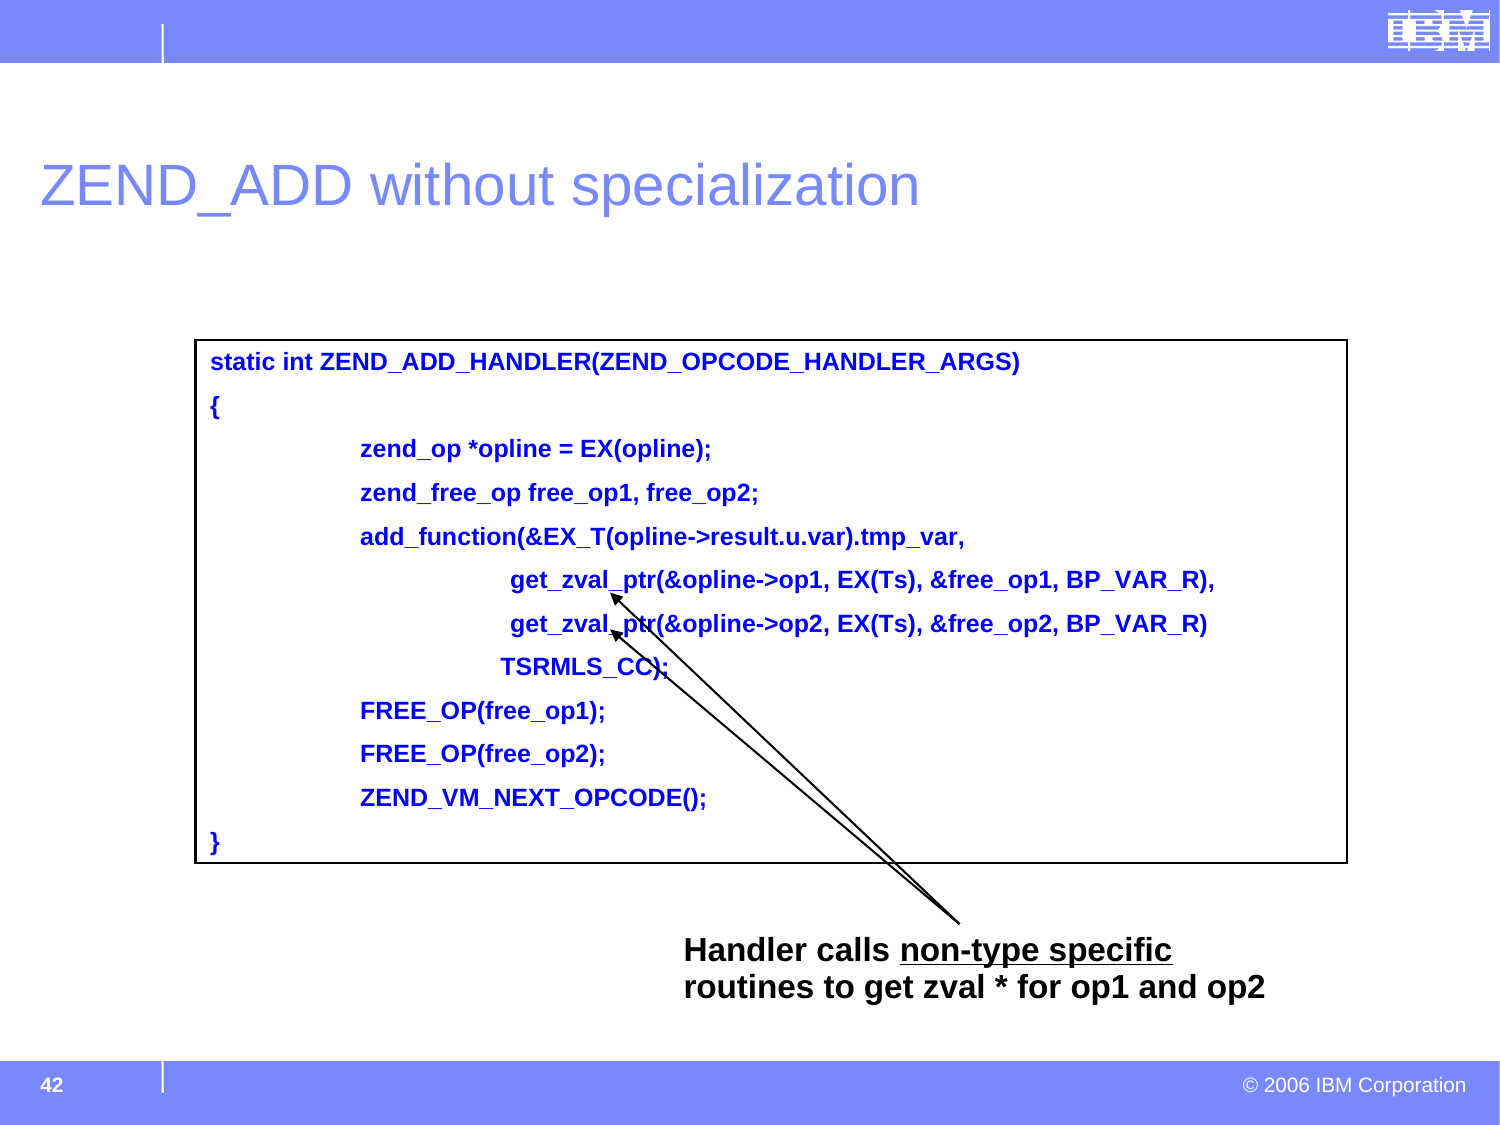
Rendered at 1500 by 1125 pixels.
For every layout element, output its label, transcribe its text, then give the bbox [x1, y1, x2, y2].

text_box static int ZEND_ADD_HANDLER(ZEND_OPCODE_HANDLER_ARGS)‏ { zend_op *opline = EX(opline); zend_free_op free_op1, free_op2; add_function(&EX_T(opline->result.u.var).tmp_var, get_zval_ptr(&opline->op1, EX(Ts), &free_op1, BP_VAR_R), get_zval_ptr(&opline->op2, EX(Ts), &free_op2, BP_VAR_R)‏ TSRMLS_CC); FREE_OP(free_op1); FREE_OP(free_op2); ZEND_VM_NEXT_OPCODE(); } [195, 340, 1347, 864]
text_box Handler calls non-type specific routines to get zval * for op1 and op2 [668, 923, 1301, 1014]
title ZEND_ADD without specialization [25, 123, 1378, 225]
